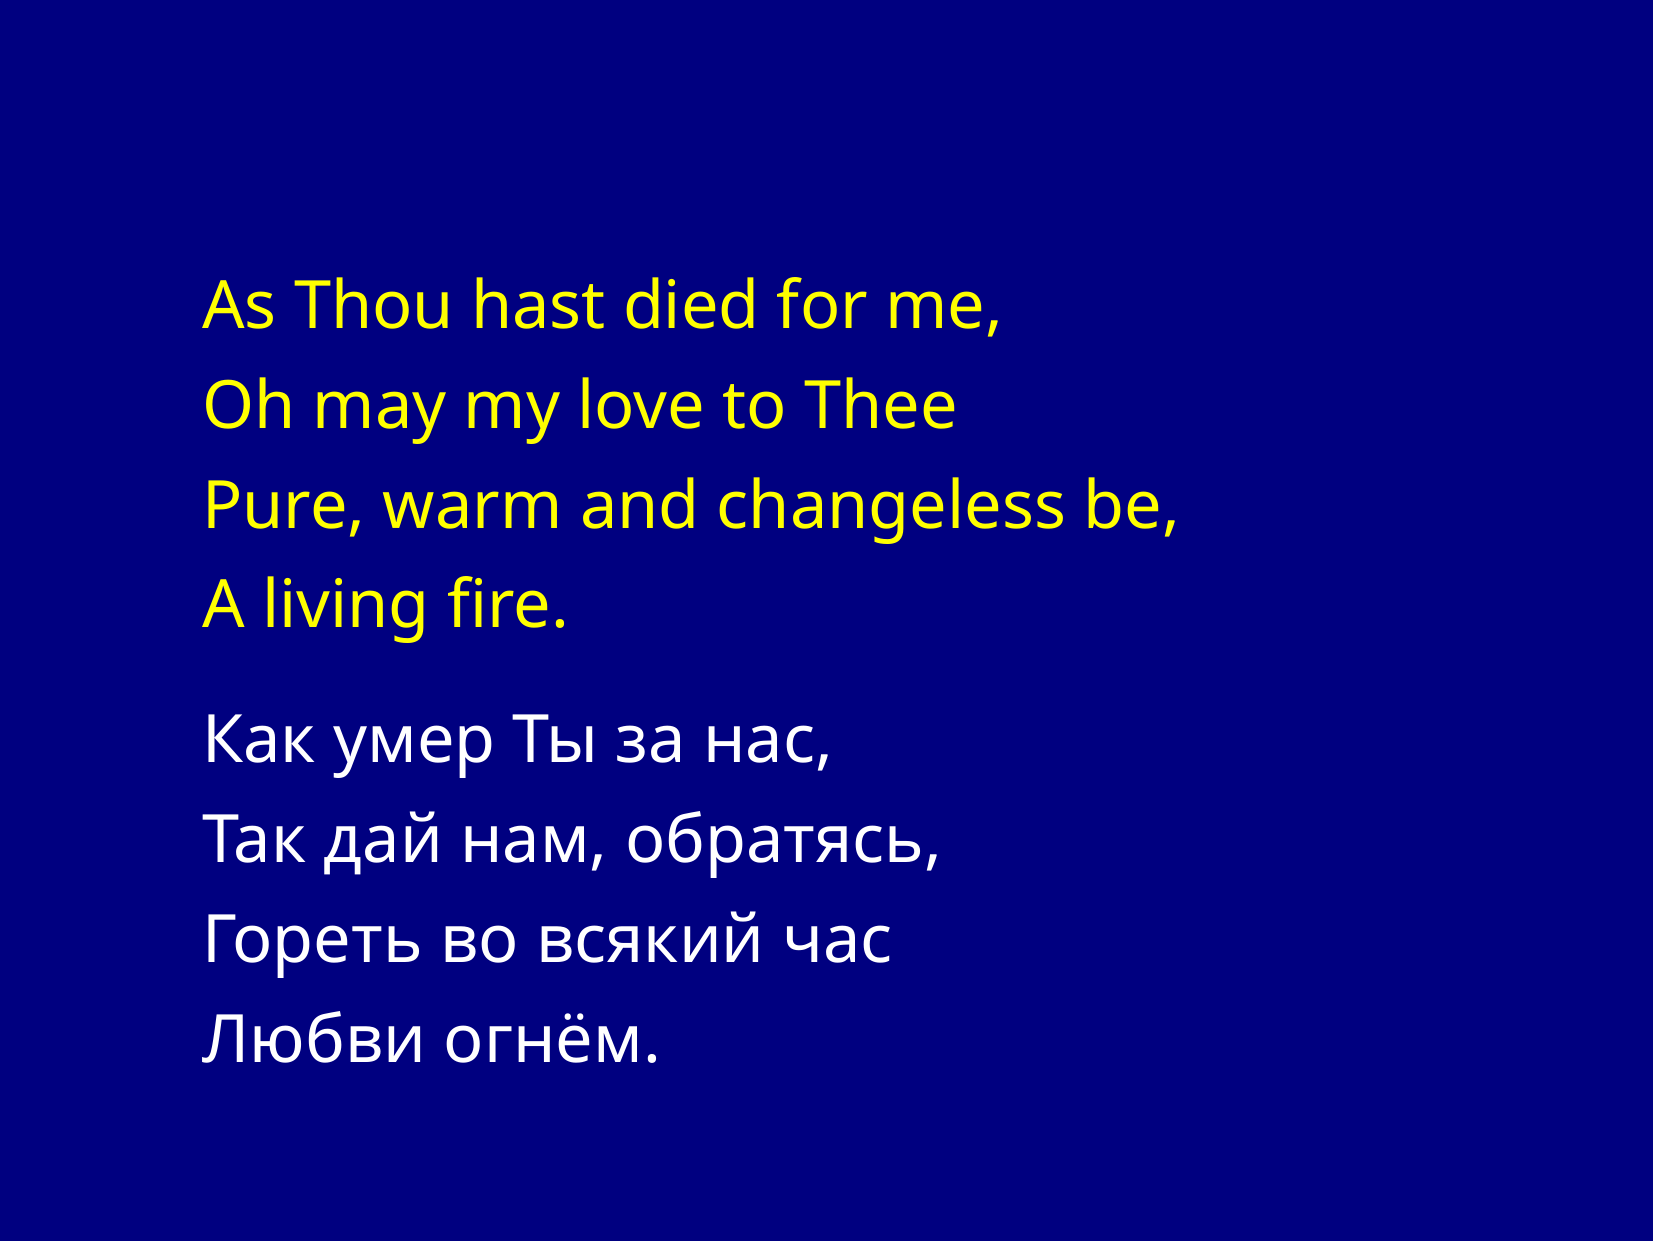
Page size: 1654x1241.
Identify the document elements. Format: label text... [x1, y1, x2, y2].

text_box Как умер Ты за нас, Так дай нам, обратясь, Гореть во всякий час Любви огнём. [75, 675, 1576, 1163]
text_box As Thou hast died for me, Oh may my love to Thee Pure, warm and changeless be, A living fire. [75, 150, 1576, 638]
